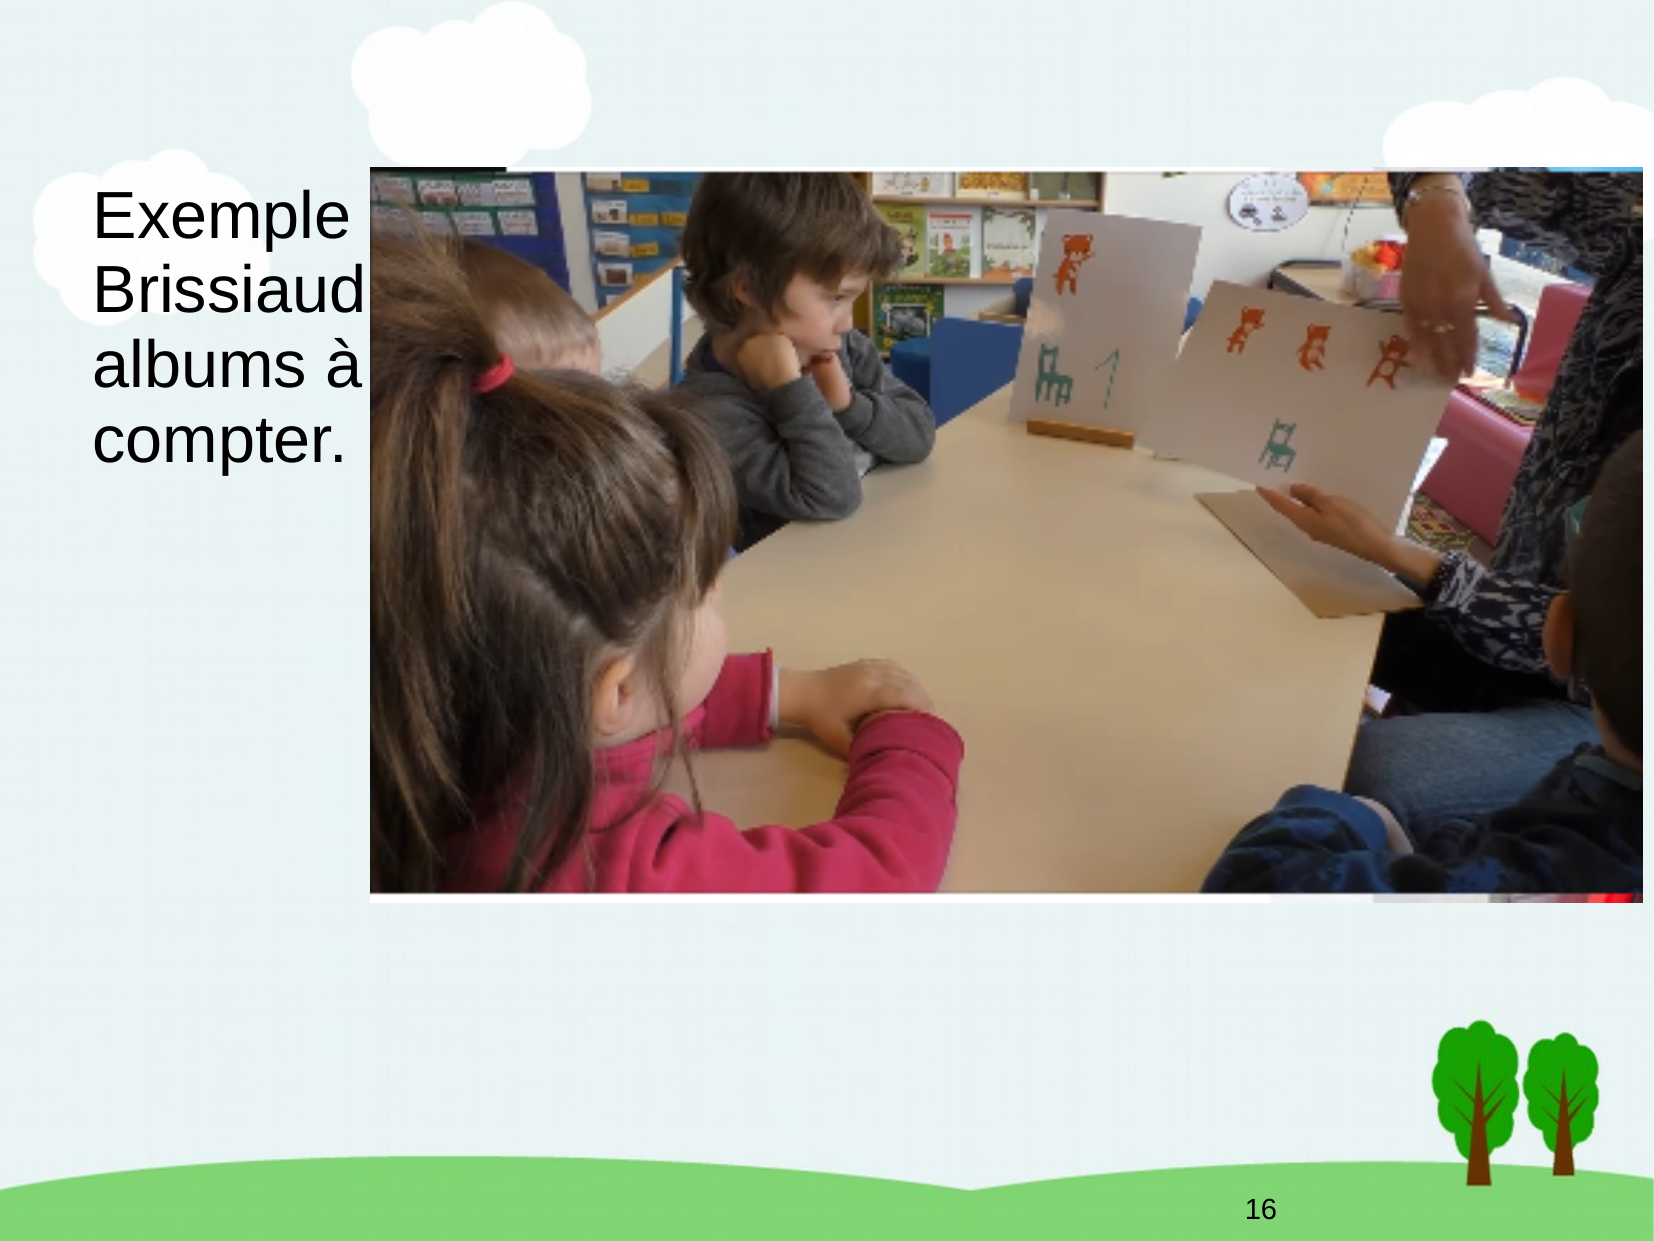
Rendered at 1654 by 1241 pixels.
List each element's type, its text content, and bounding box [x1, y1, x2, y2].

text_box <numéro> [1244, 1190, 1630, 1241]
picture [0, 0, 1654, 1241]
text_box Exemple Brissiaud albums à compter. [77, 170, 1654, 953]
